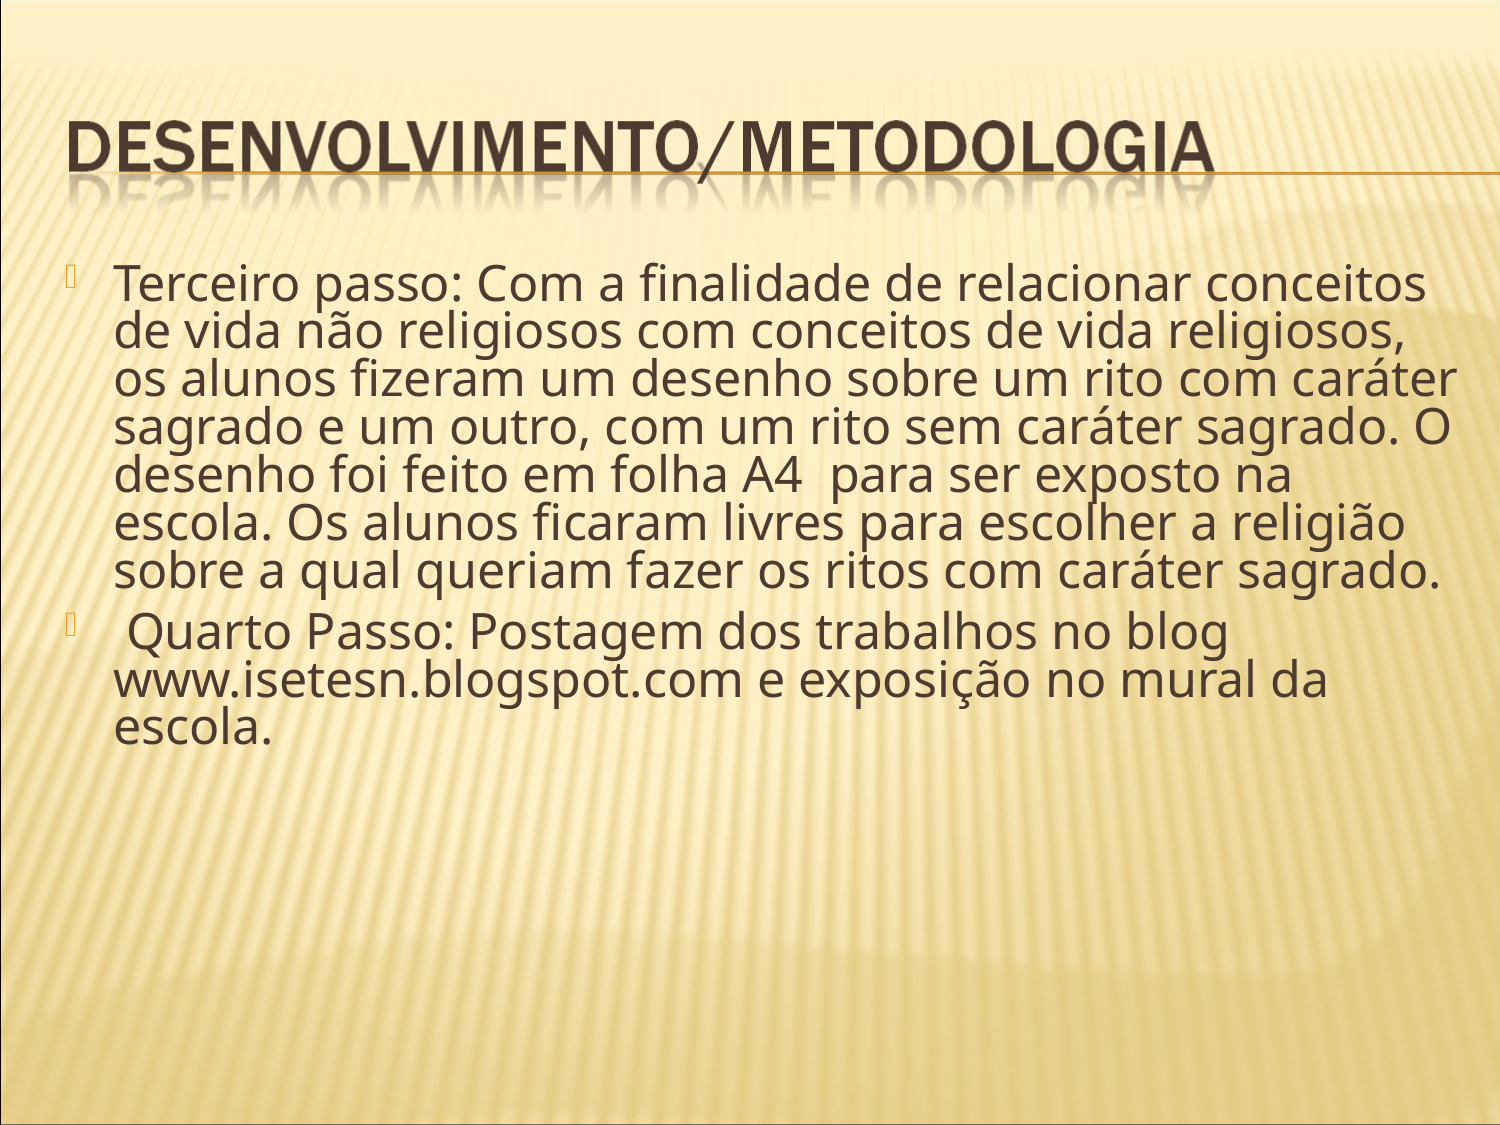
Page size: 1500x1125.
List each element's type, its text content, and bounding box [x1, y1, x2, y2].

list Terceiro passo: Com a finalidade de relacionar conceitos de vida não religiosos com conceitos de vida religiosos, os alunos fizeram um desenho sobre um rito com caráter sagrado e um outro, com um rito sem caráter sagrado. O desenho foi feito em folha A4 para ser exposto na escola. Os alunos ficaram livres para escolher a religião sobre a qual queriam fazer os ritos com caráter sagrado. Quarto Passo: Postagem dos trabalhos no blog www.isetesn.blogspot.com e exposição no mural da escola. [50, 254, 1476, 998]
picture [0, 0, 1500, 1125]
text_box [16, 73, 1477, 264]
